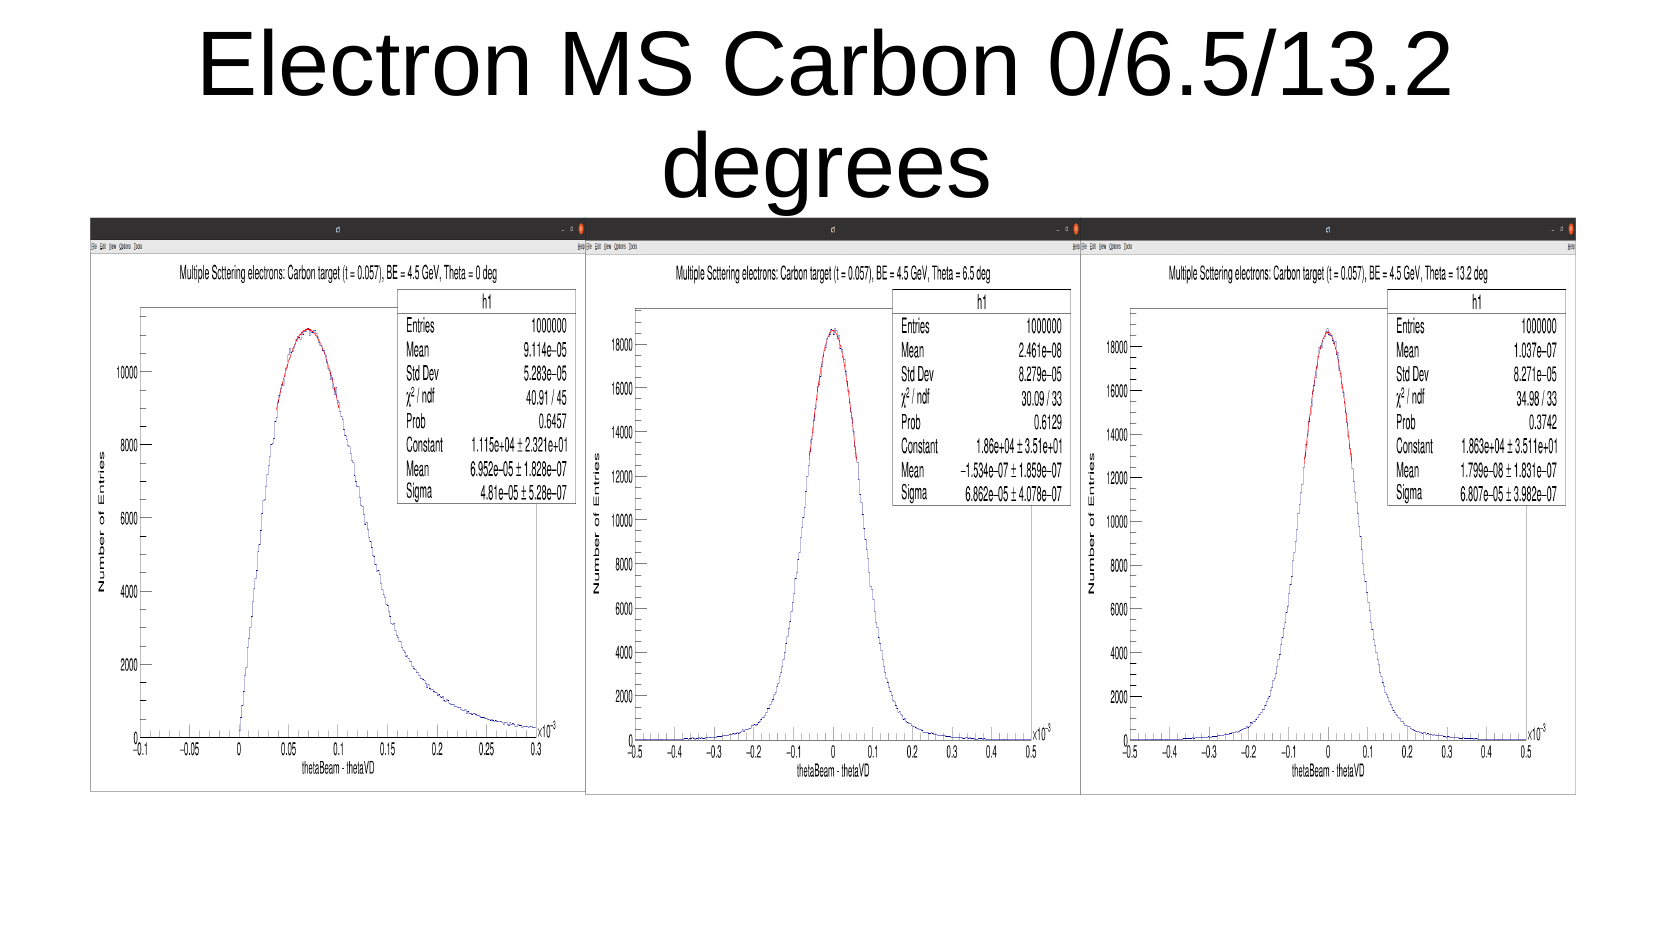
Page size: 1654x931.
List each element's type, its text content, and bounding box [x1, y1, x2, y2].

title Electron MS Carbon 0/6.5/13.2 degrees [82, 12, 1571, 218]
picture [90, 217, 1576, 796]
